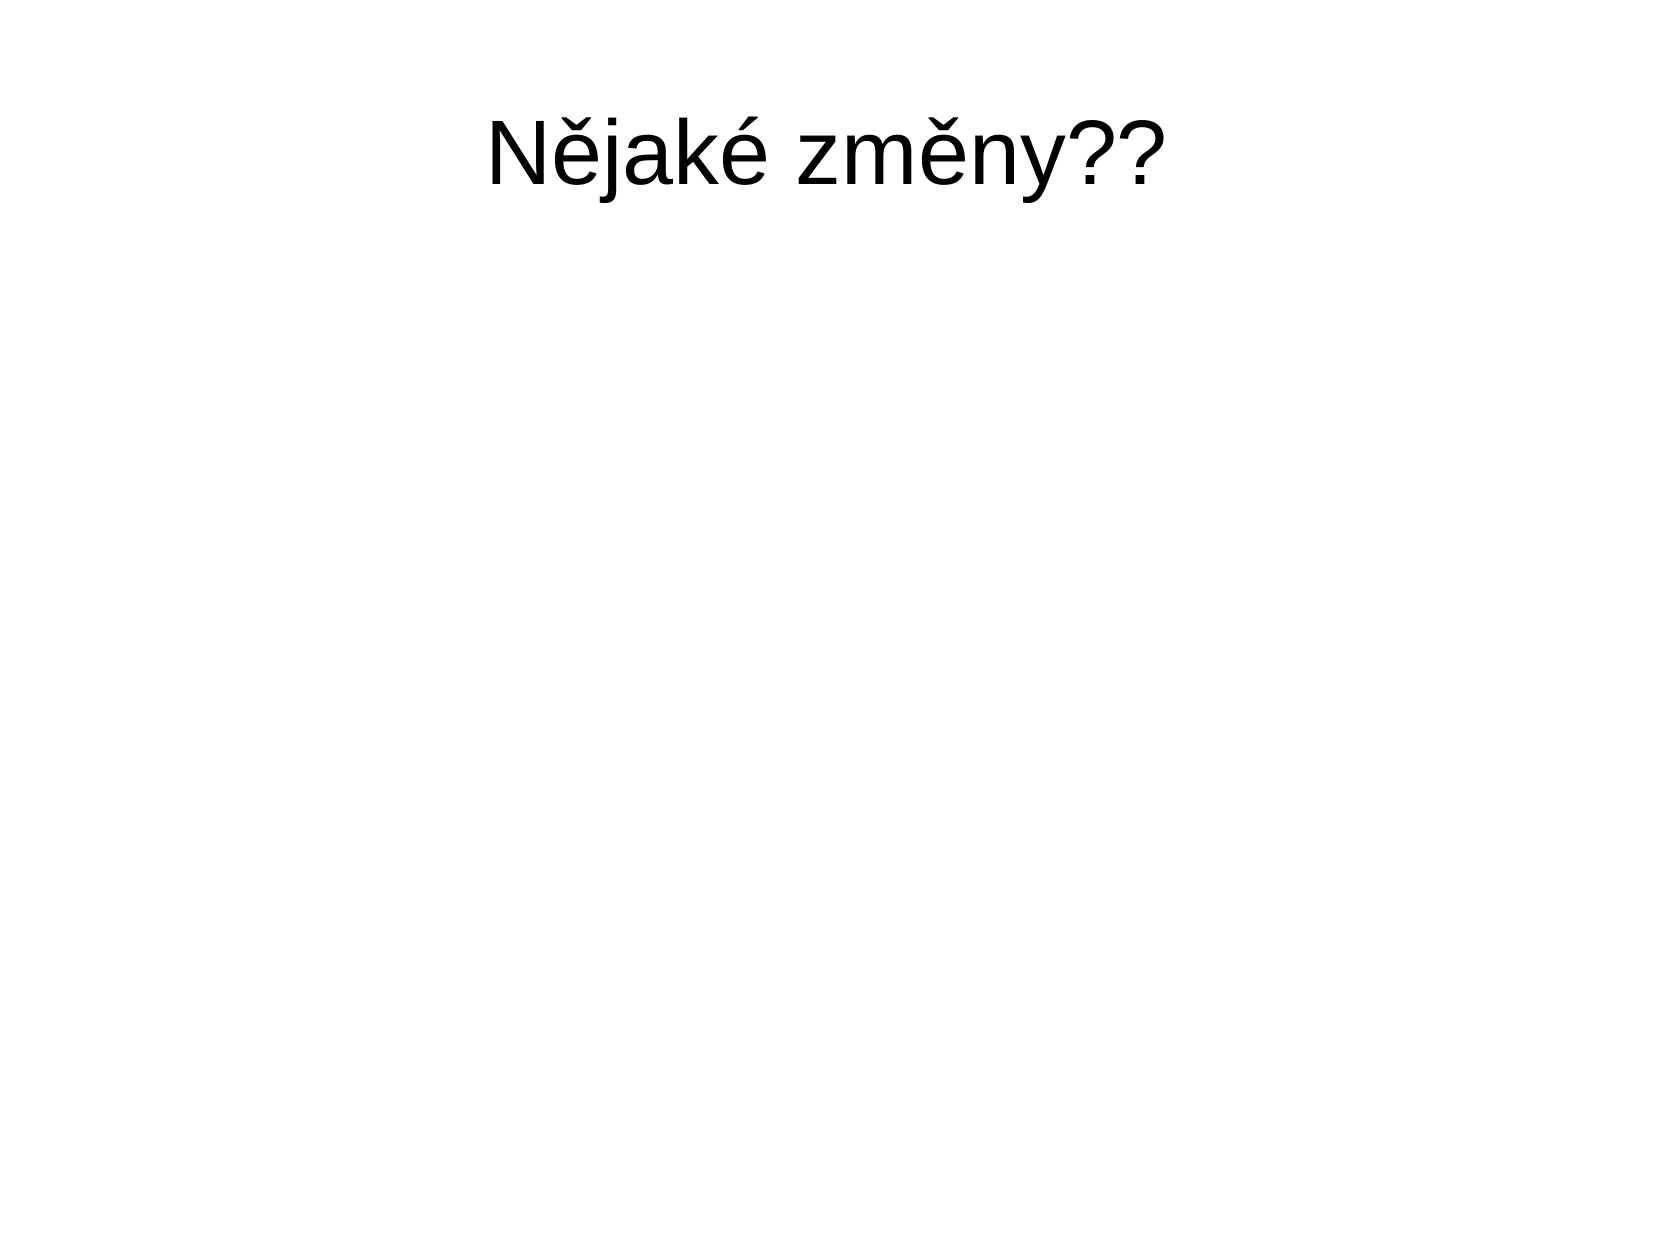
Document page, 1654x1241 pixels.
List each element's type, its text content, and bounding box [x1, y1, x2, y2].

title Nějaké změny?? [82, 56, 1571, 250]
